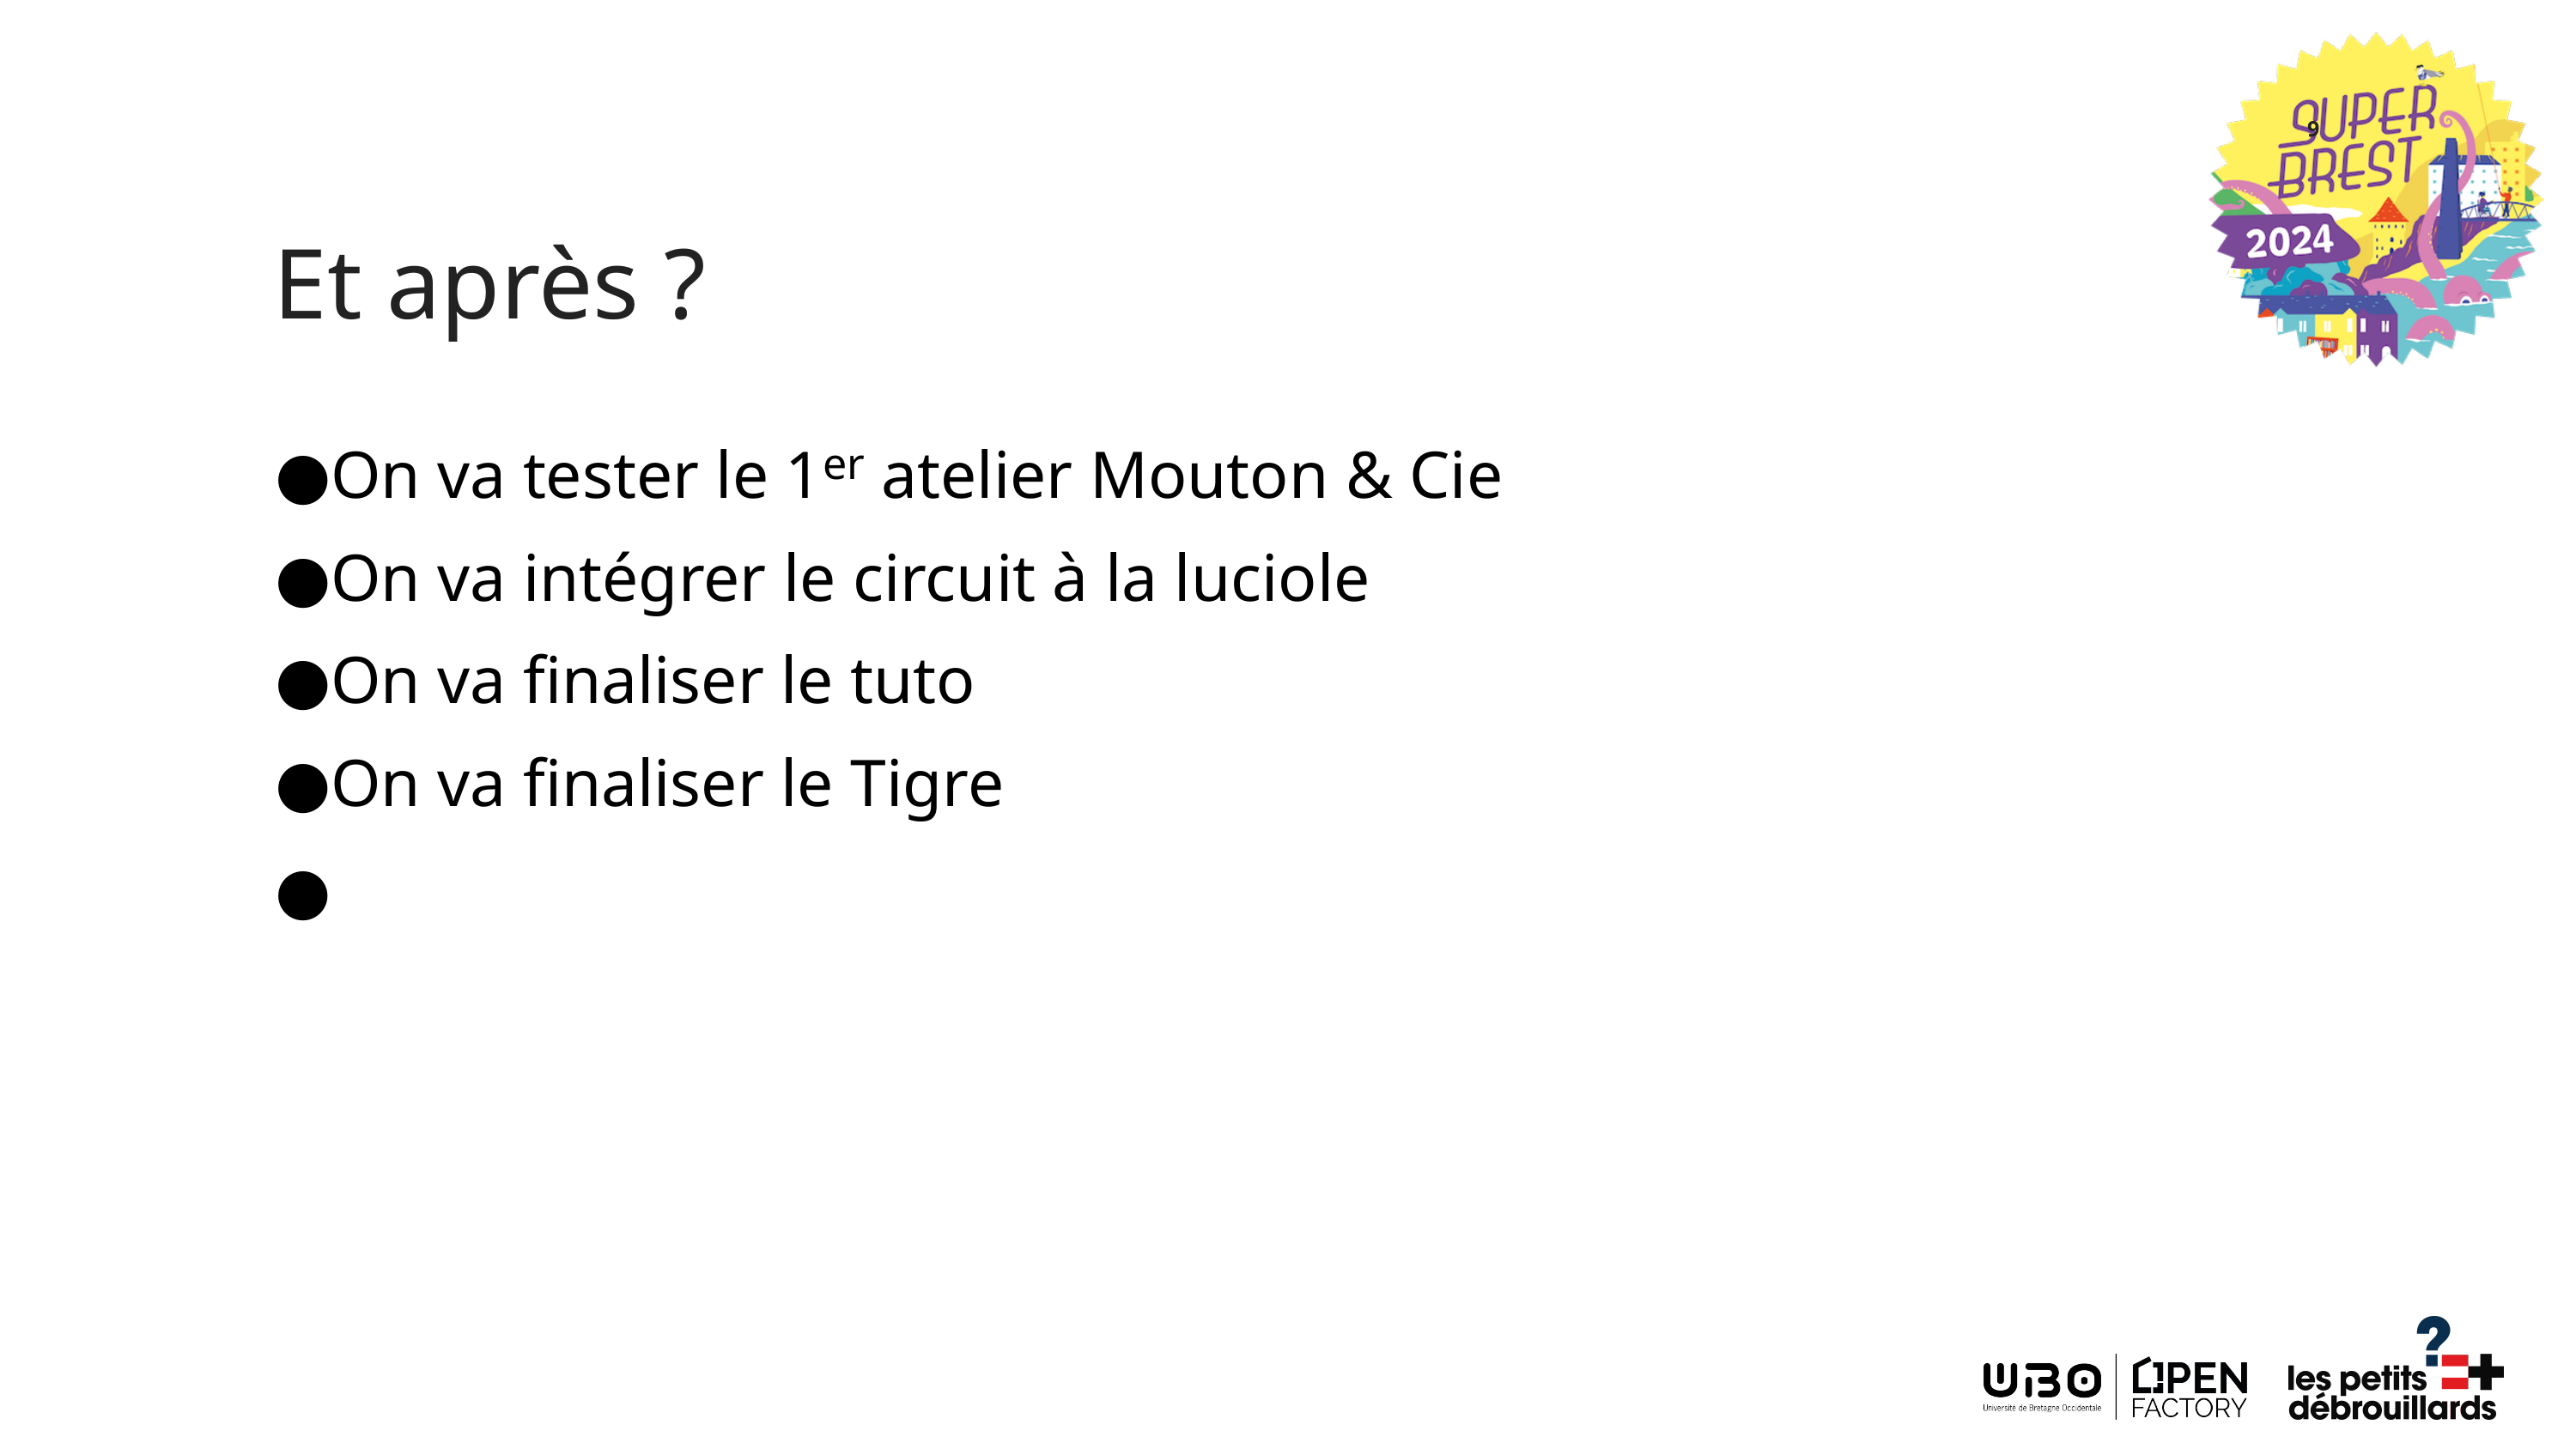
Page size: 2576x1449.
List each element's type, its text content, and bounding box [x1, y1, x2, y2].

text_box [2307, 93, 2456, 145]
title Et après ? [273, 217, 1741, 434]
list On va tester le 1er atelier Mouton & Cie On va intégrer le circuit à la luciole On va finaliser le tuto On va finaliser le Tigre [275, 433, 2188, 1122]
